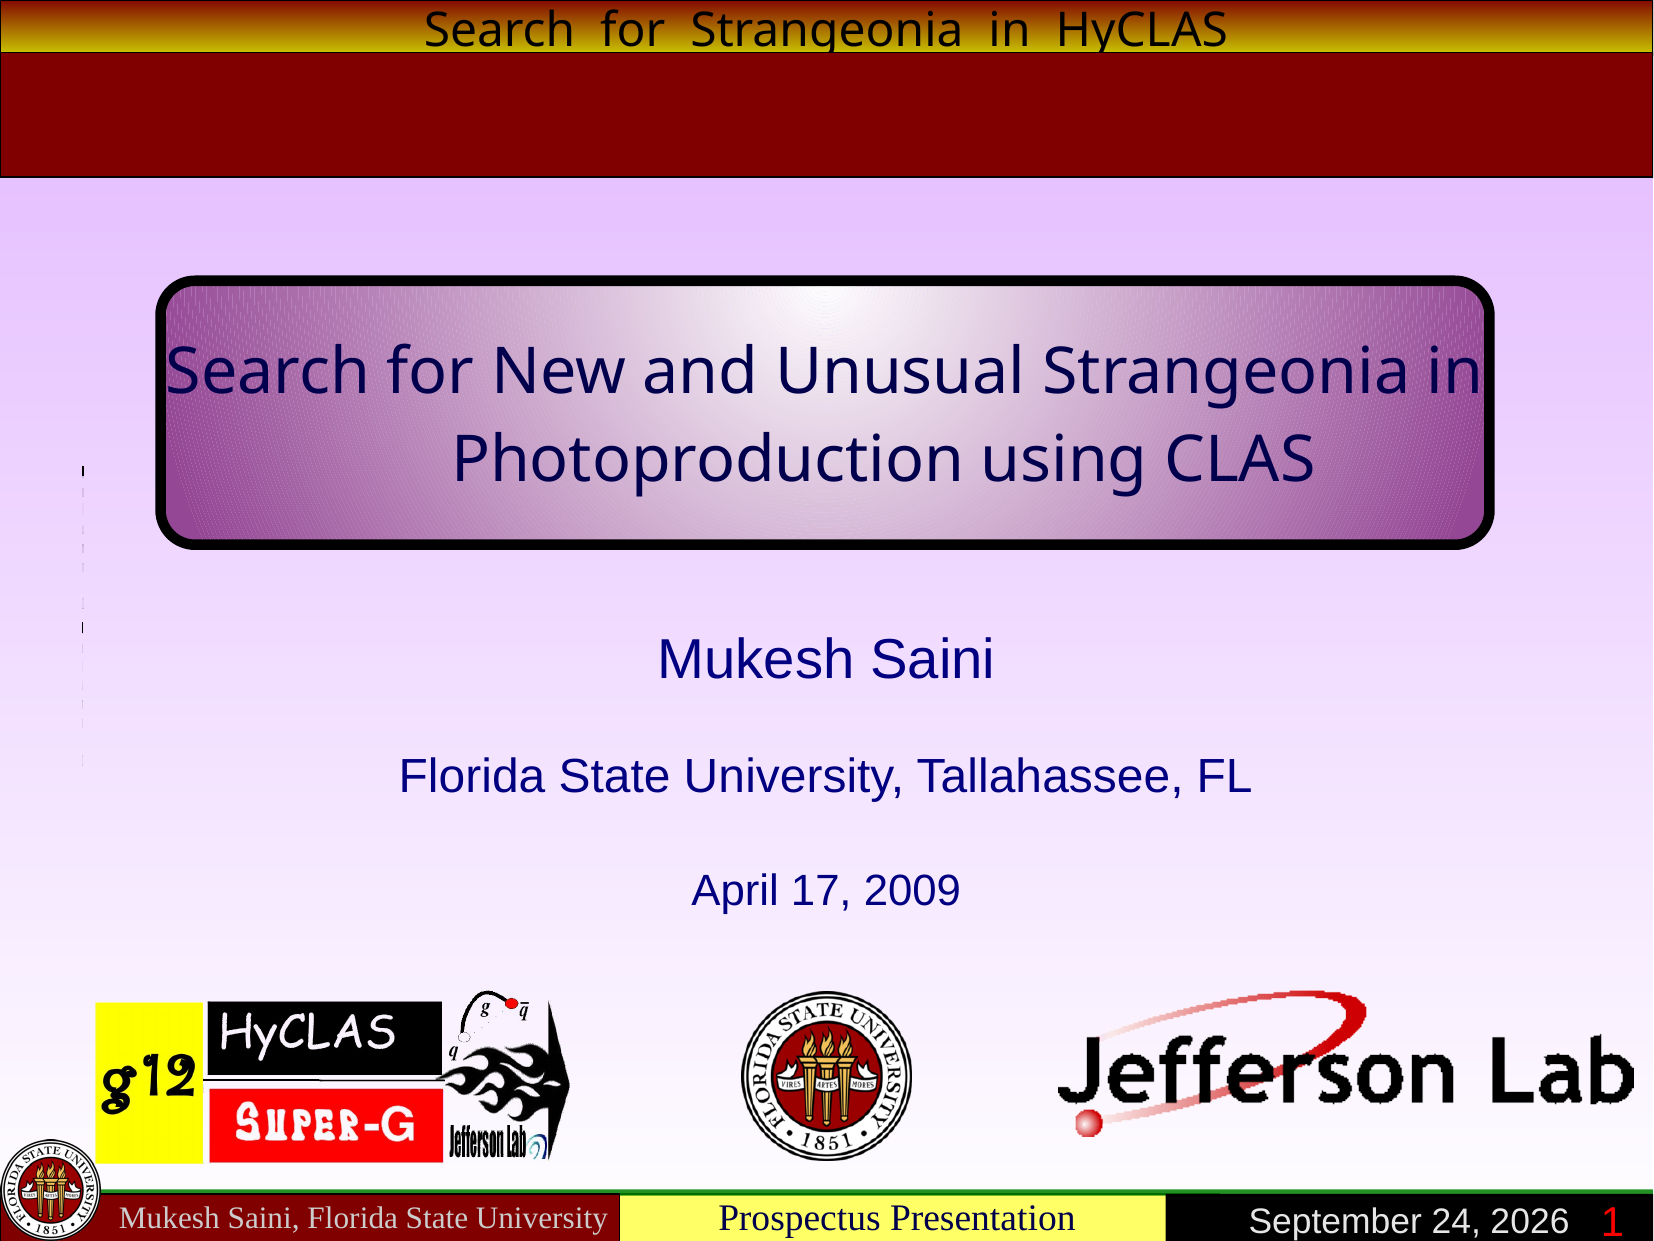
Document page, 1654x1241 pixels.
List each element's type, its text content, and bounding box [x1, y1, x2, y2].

picture [0, 988, 570, 1241]
picture [1058, 989, 1634, 1137]
text_box Search for New and Unusual Strangeonia in Photoproduction using CLAS [160, 280, 1490, 545]
text_box April 17, 2009 [676, 858, 977, 931]
text_box Mukesh Saini [642, 619, 1011, 698]
picture [741, 991, 912, 1161]
text_box Florida State University, Tallahassee, FL [384, 742, 1269, 811]
